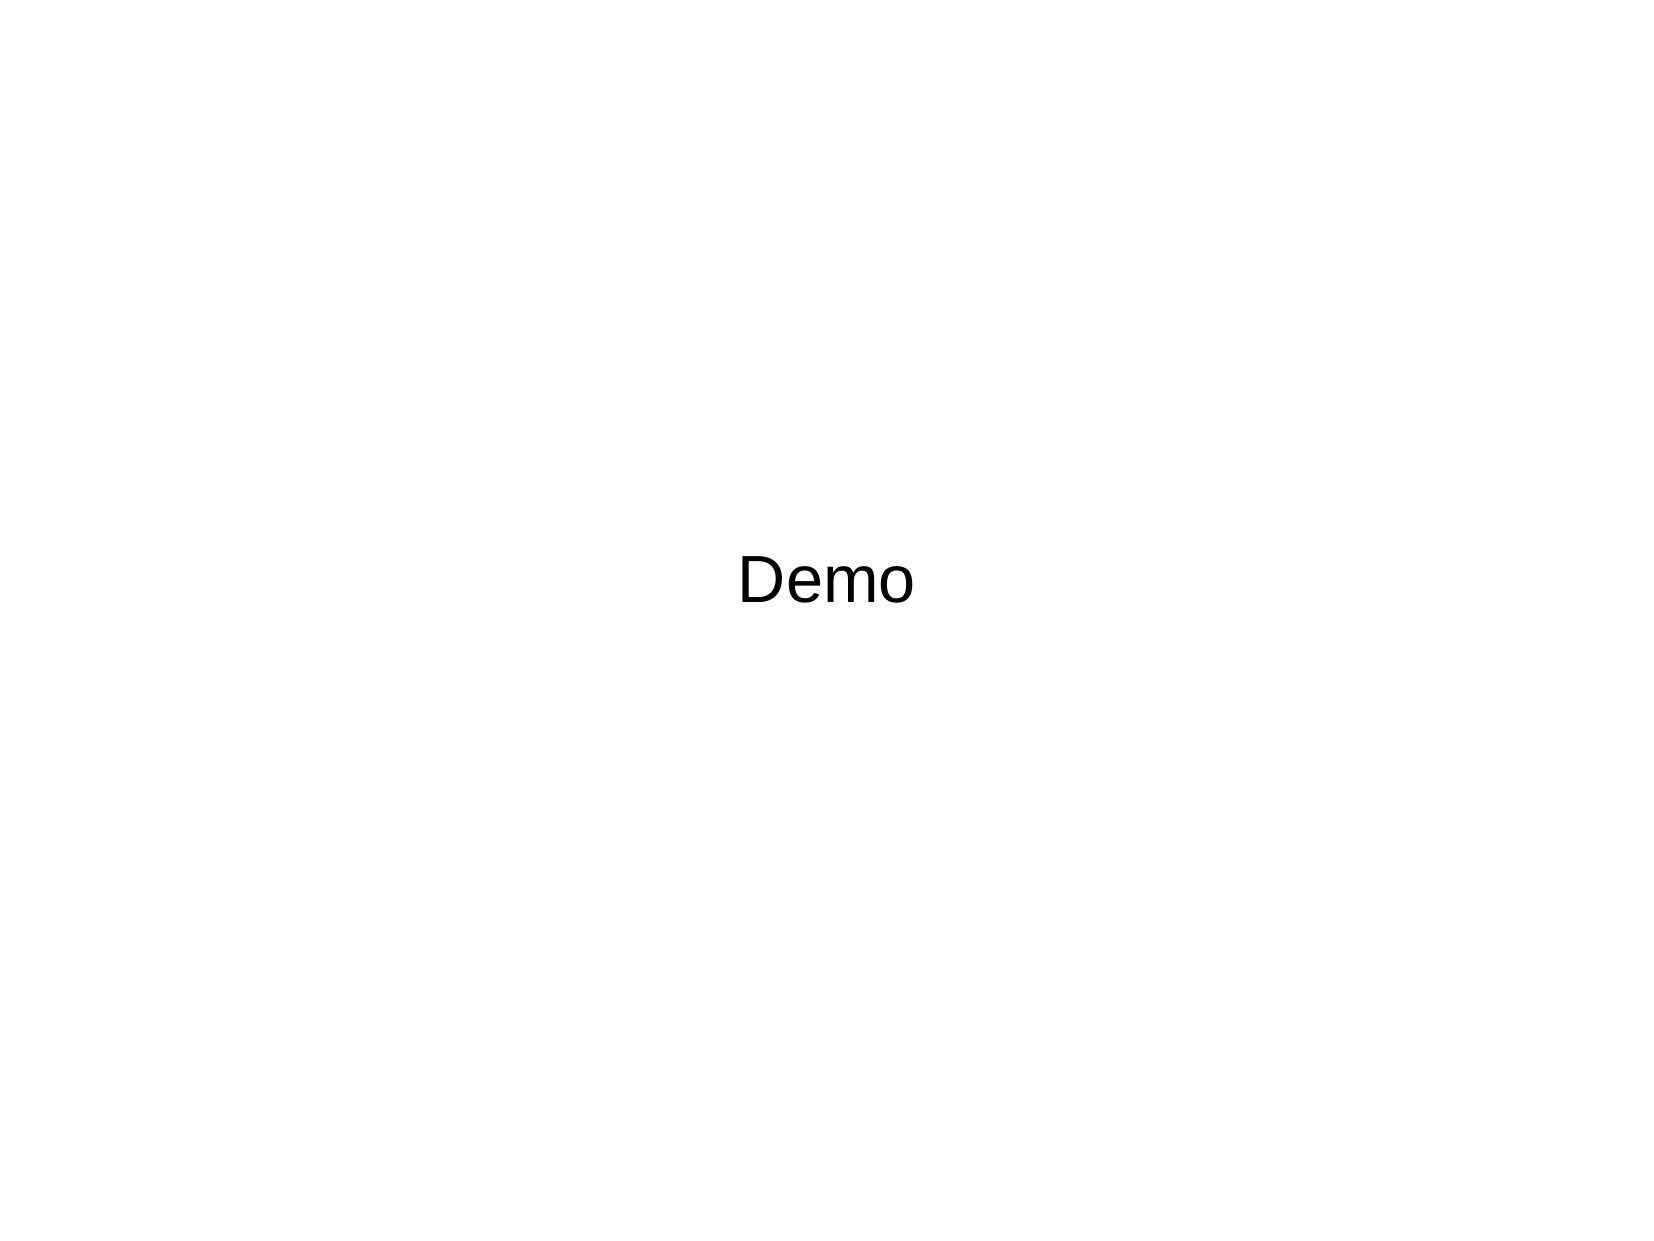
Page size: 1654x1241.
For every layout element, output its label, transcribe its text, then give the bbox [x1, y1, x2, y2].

subtitle Demo [82, 49, 1571, 1109]
